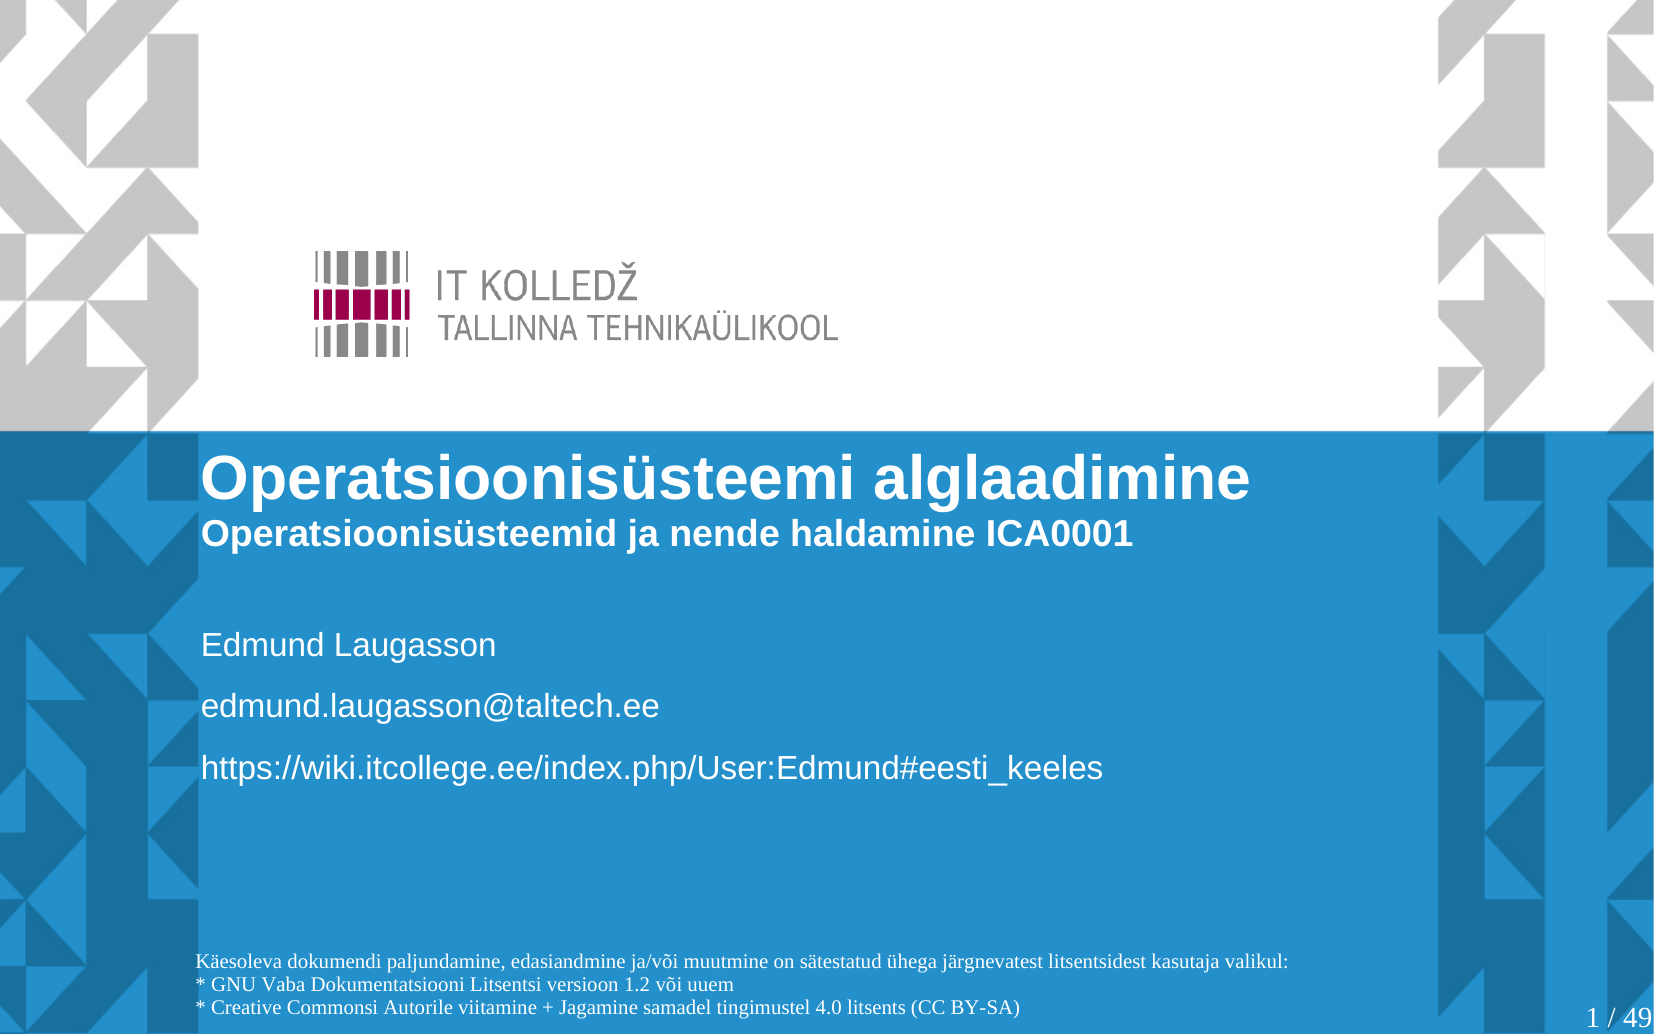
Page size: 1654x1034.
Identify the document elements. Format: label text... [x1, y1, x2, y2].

title Operatsioonisüsteemi alglaadimine Operatsioonisüsteemid ja nende haldamine ICA0001 [200, 442, 1430, 603]
picture [0, 0, 1654, 1034]
list Edmund Laugasson edmund.laugasson@taltech.ee https://wiki.itcollege.ee/index.php/User:Edmund#eesti_keeles [200, 625, 1441, 934]
